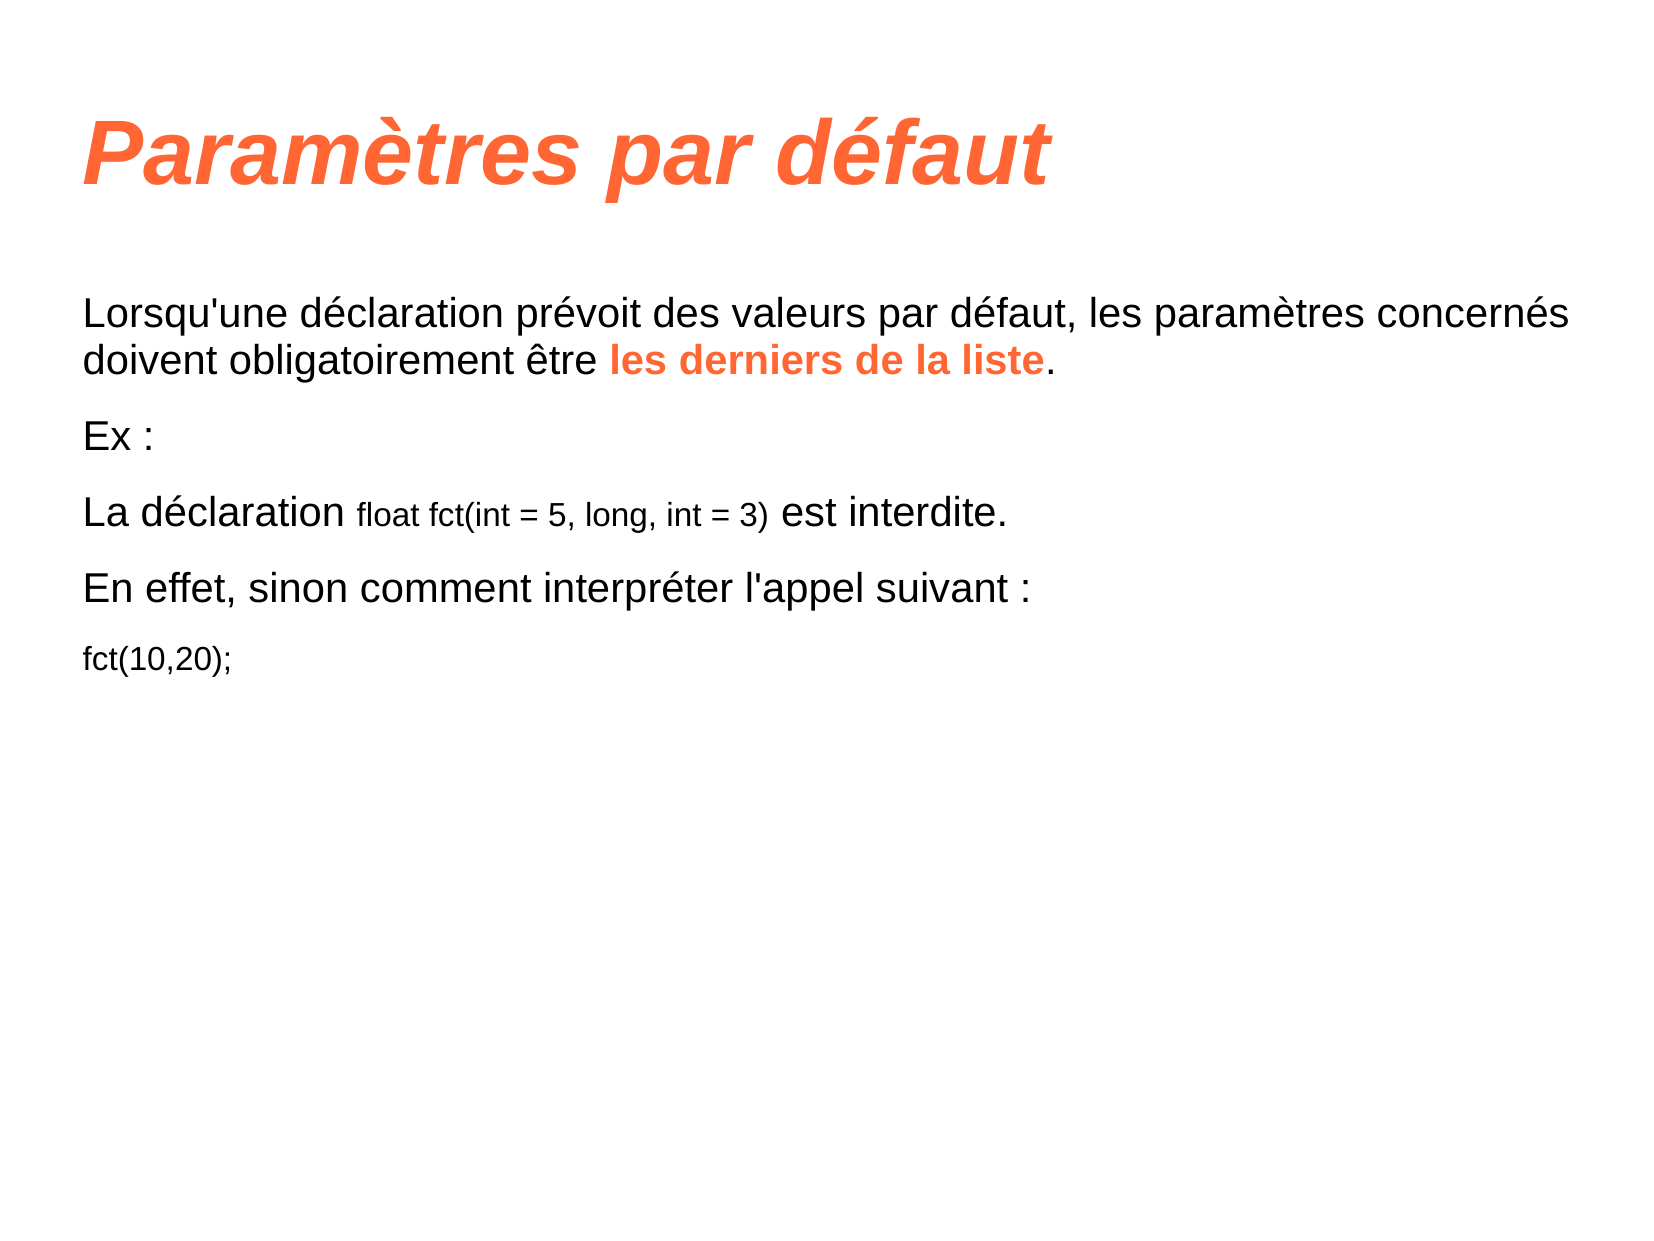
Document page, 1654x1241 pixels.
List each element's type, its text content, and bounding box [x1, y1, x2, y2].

list Lorsqu'une déclaration prévoit des valeurs par défaut, les paramètres concernés doivent obligatoirement être les derniers de la liste. Ex : La déclaration float fct(int = 5, long, int = 3) est interdite. En effet, sinon comment interpréter l'appel suivant : fct(10,20); [82, 290, 1571, 1109]
title Paramètres par défaut [82, 49, 1571, 257]
